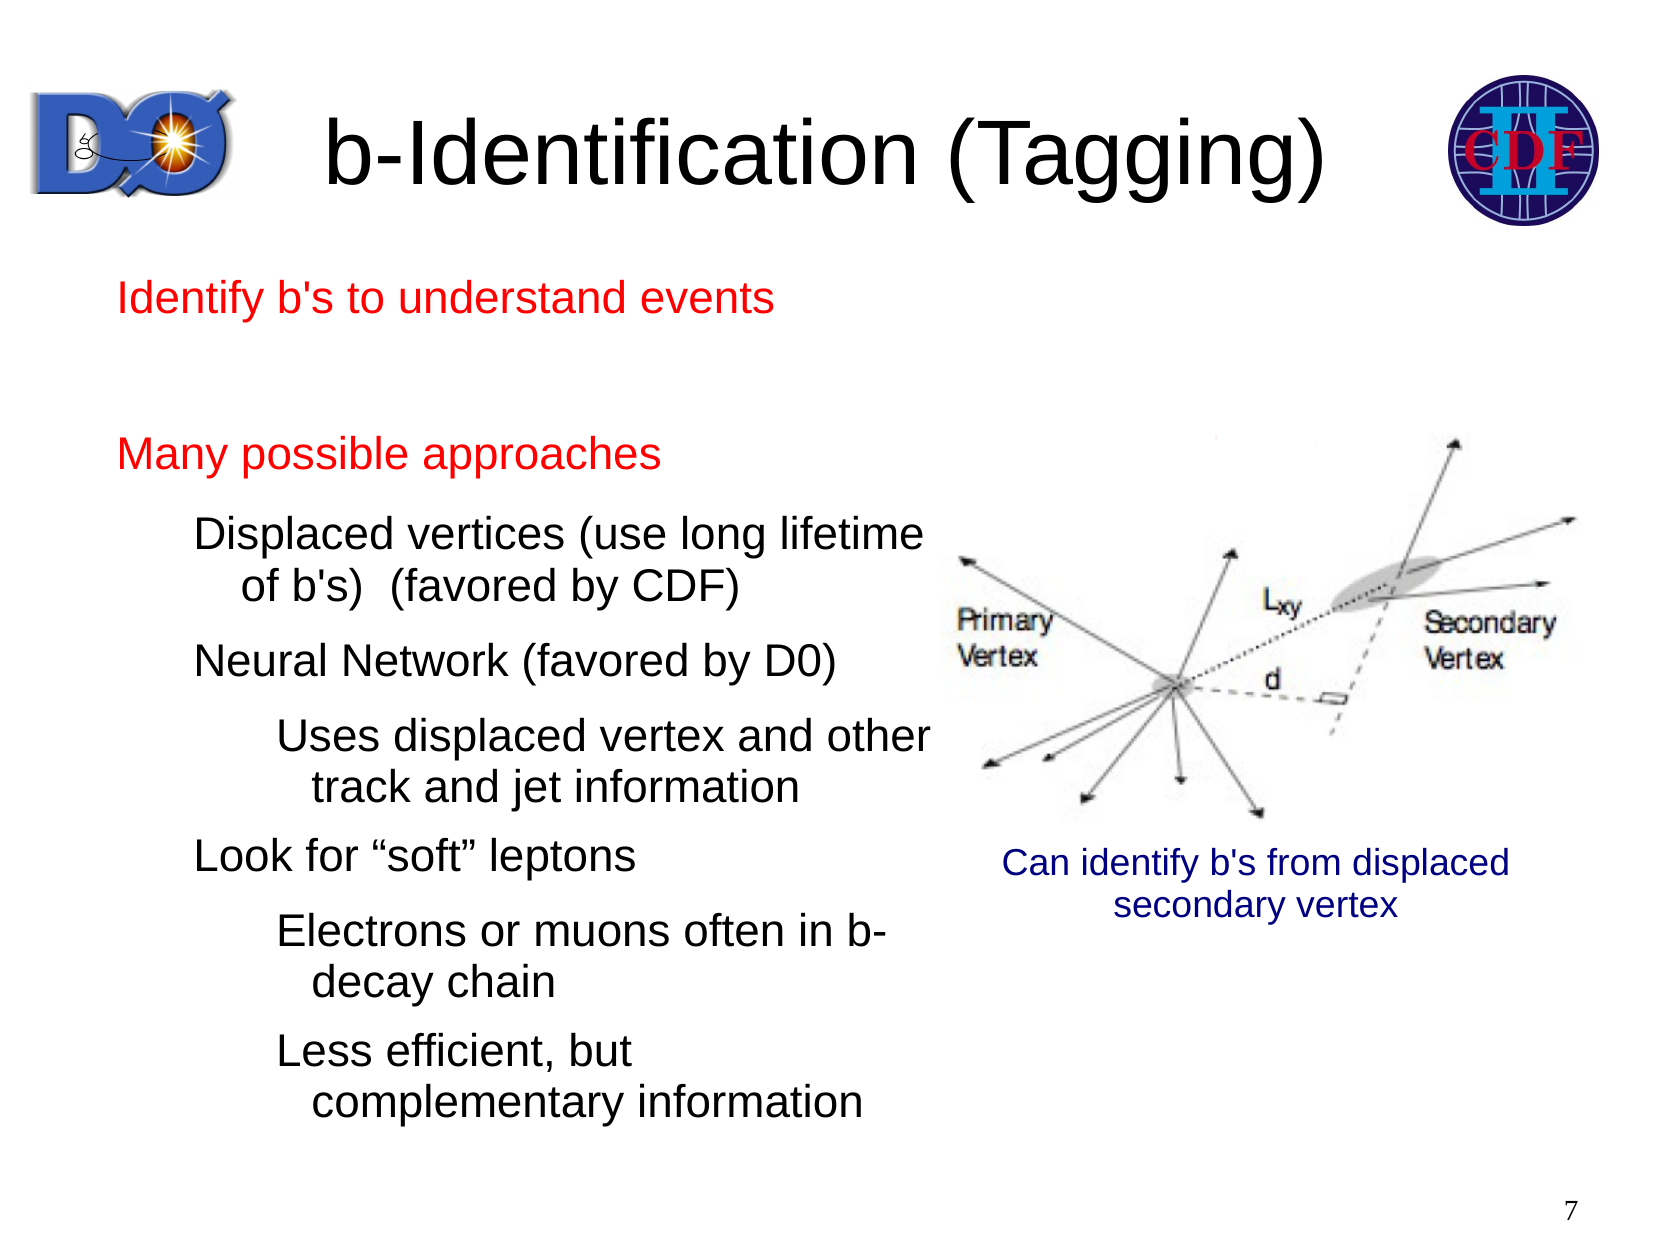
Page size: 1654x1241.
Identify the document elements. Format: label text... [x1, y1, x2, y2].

picture [1571, 75, 1599, 226]
list Identify b's to understand events Many possible approaches Displaced vertices (use long lifetime of b's) (favored by CDF) Neural Network (favored by D0) Uses displaced vertex and other track and jet information Look for “soft” leptons Electrons or muons often in b-decay chain Less efficient, but complementary information [98, 272, 938, 1179]
picture [26, 86, 82, 200]
title b-Identification (Tagging) [82, 49, 1571, 257]
text_box Can identify b's from displaced secondary vertex [937, 833, 1575, 933]
picture [938, 427, 1583, 834]
